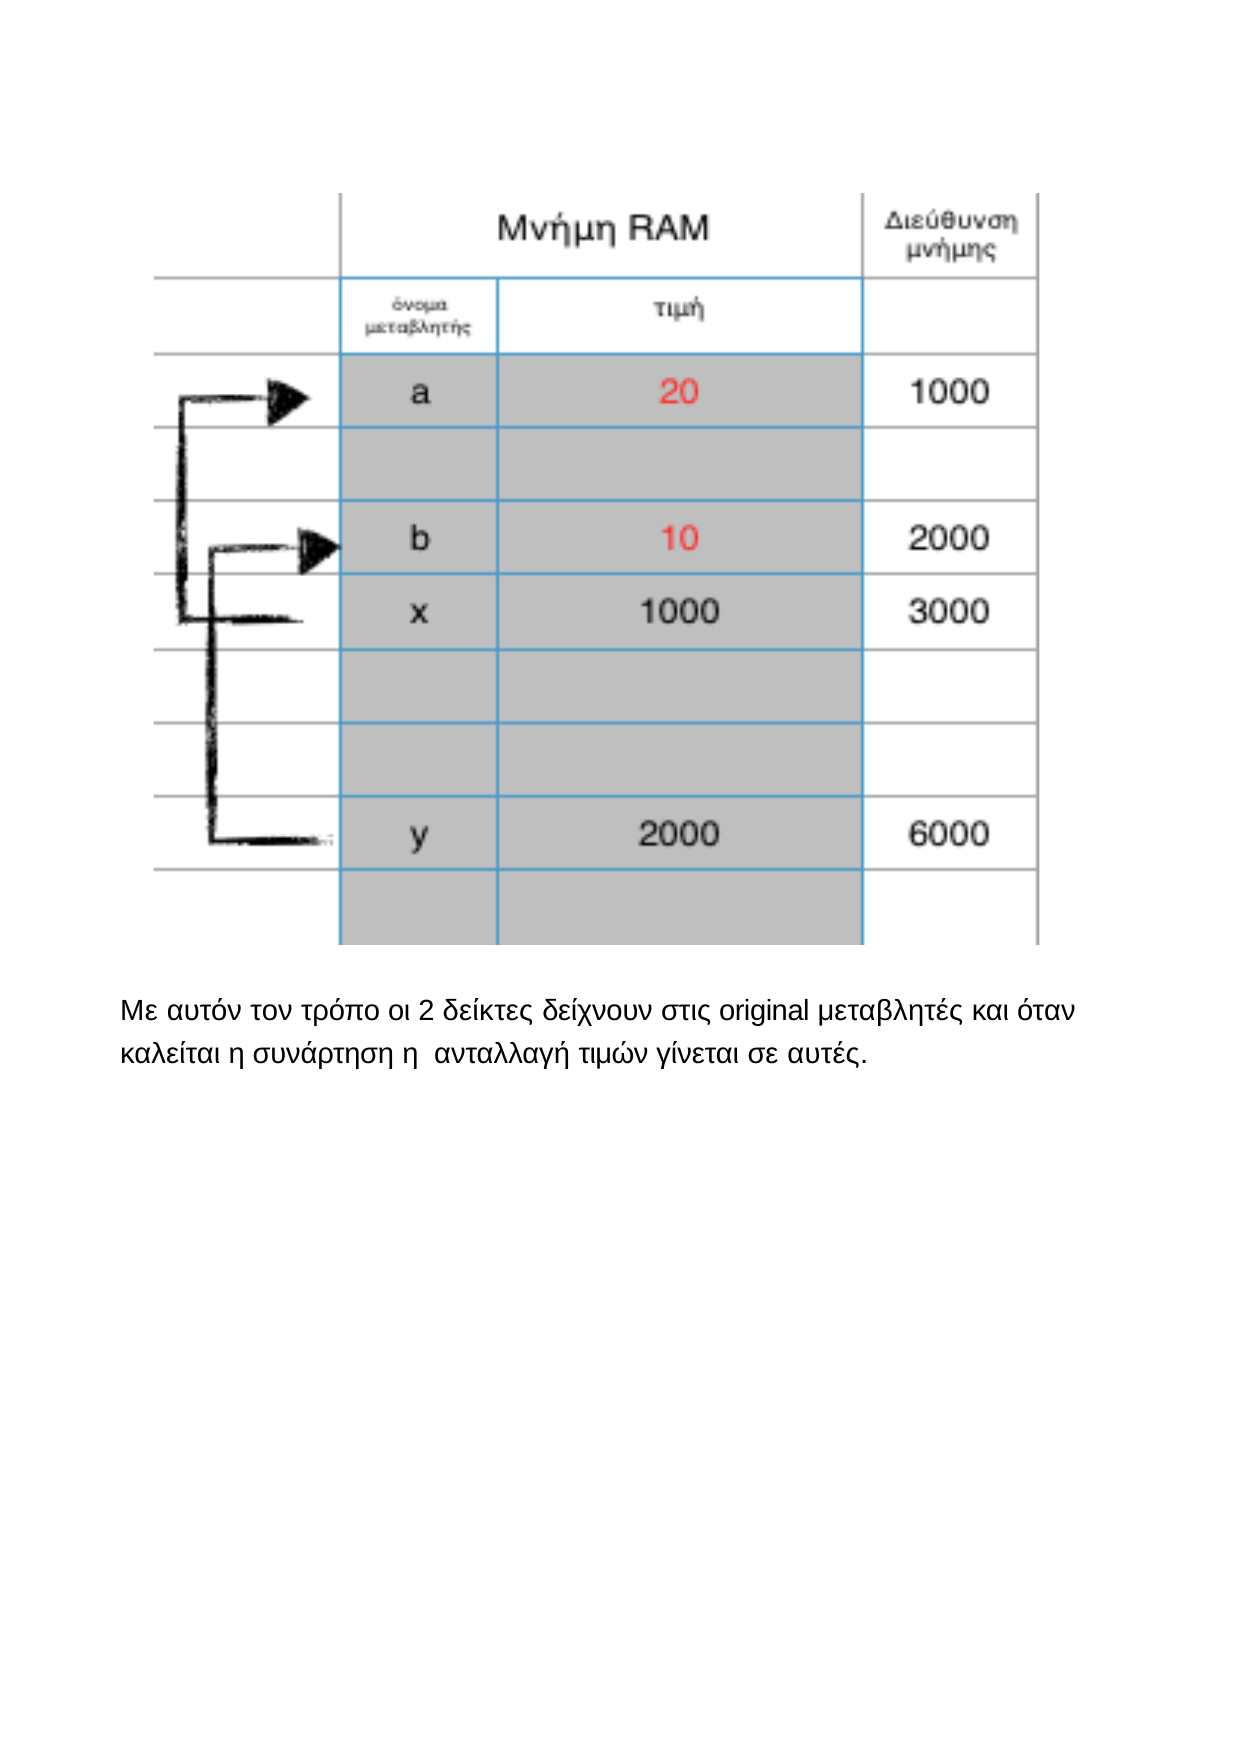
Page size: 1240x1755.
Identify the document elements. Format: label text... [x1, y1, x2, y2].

text_box Με αυτόν τον τρόπο οι 2 δείκτες δείχνουν στις original μεταβλητές και όταν καλείται η συνάρτηση η ανταλλαγή τιμών γίνεται σε αυτές. [118, 980, 1126, 1070]
text_box [153, 193, 1040, 945]
